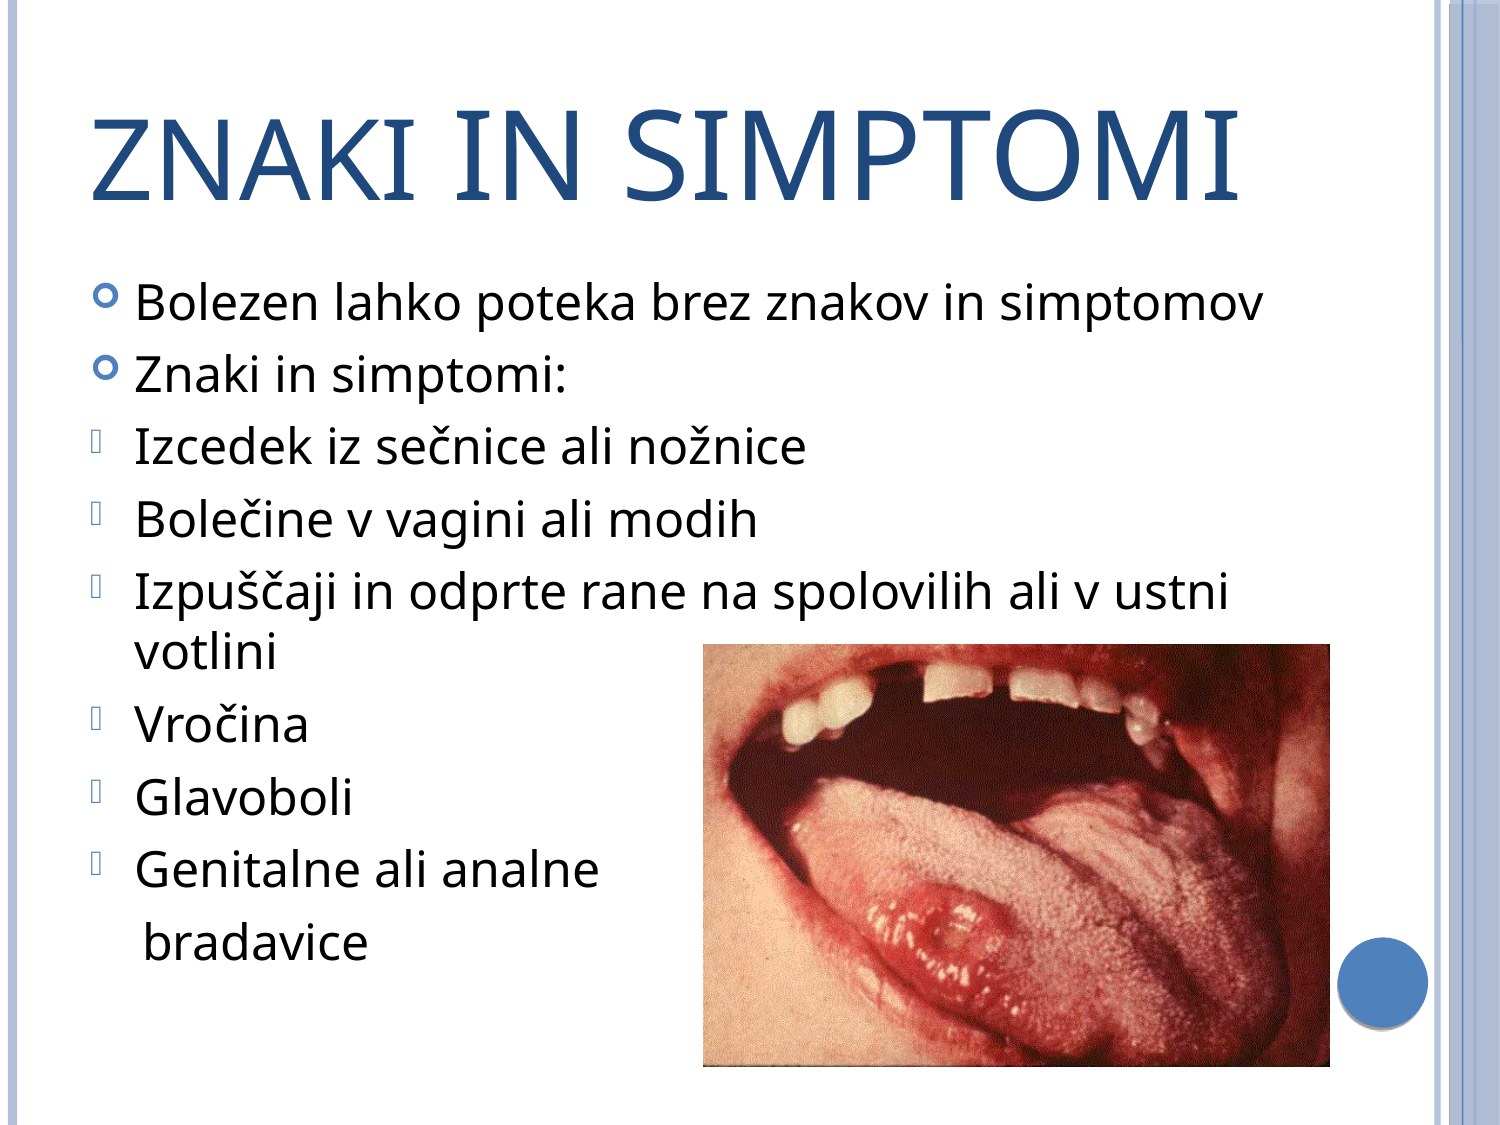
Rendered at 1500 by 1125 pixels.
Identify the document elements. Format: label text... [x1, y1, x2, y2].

title Znaki in simptomi [75, 45, 1300, 233]
list Bolezen lahko poteka brez znakov in simptomov Znaki in simptomi: Izcedek iz sečnice ali nožnice Bolečine v vagini ali modih Izpuščaji in odprte rane na spolovilih ali v ustni votlini Vročina Glavoboli Genitalne ali analne bradavice [75, 262, 1300, 1062]
picture [703, 644, 1330, 1067]
